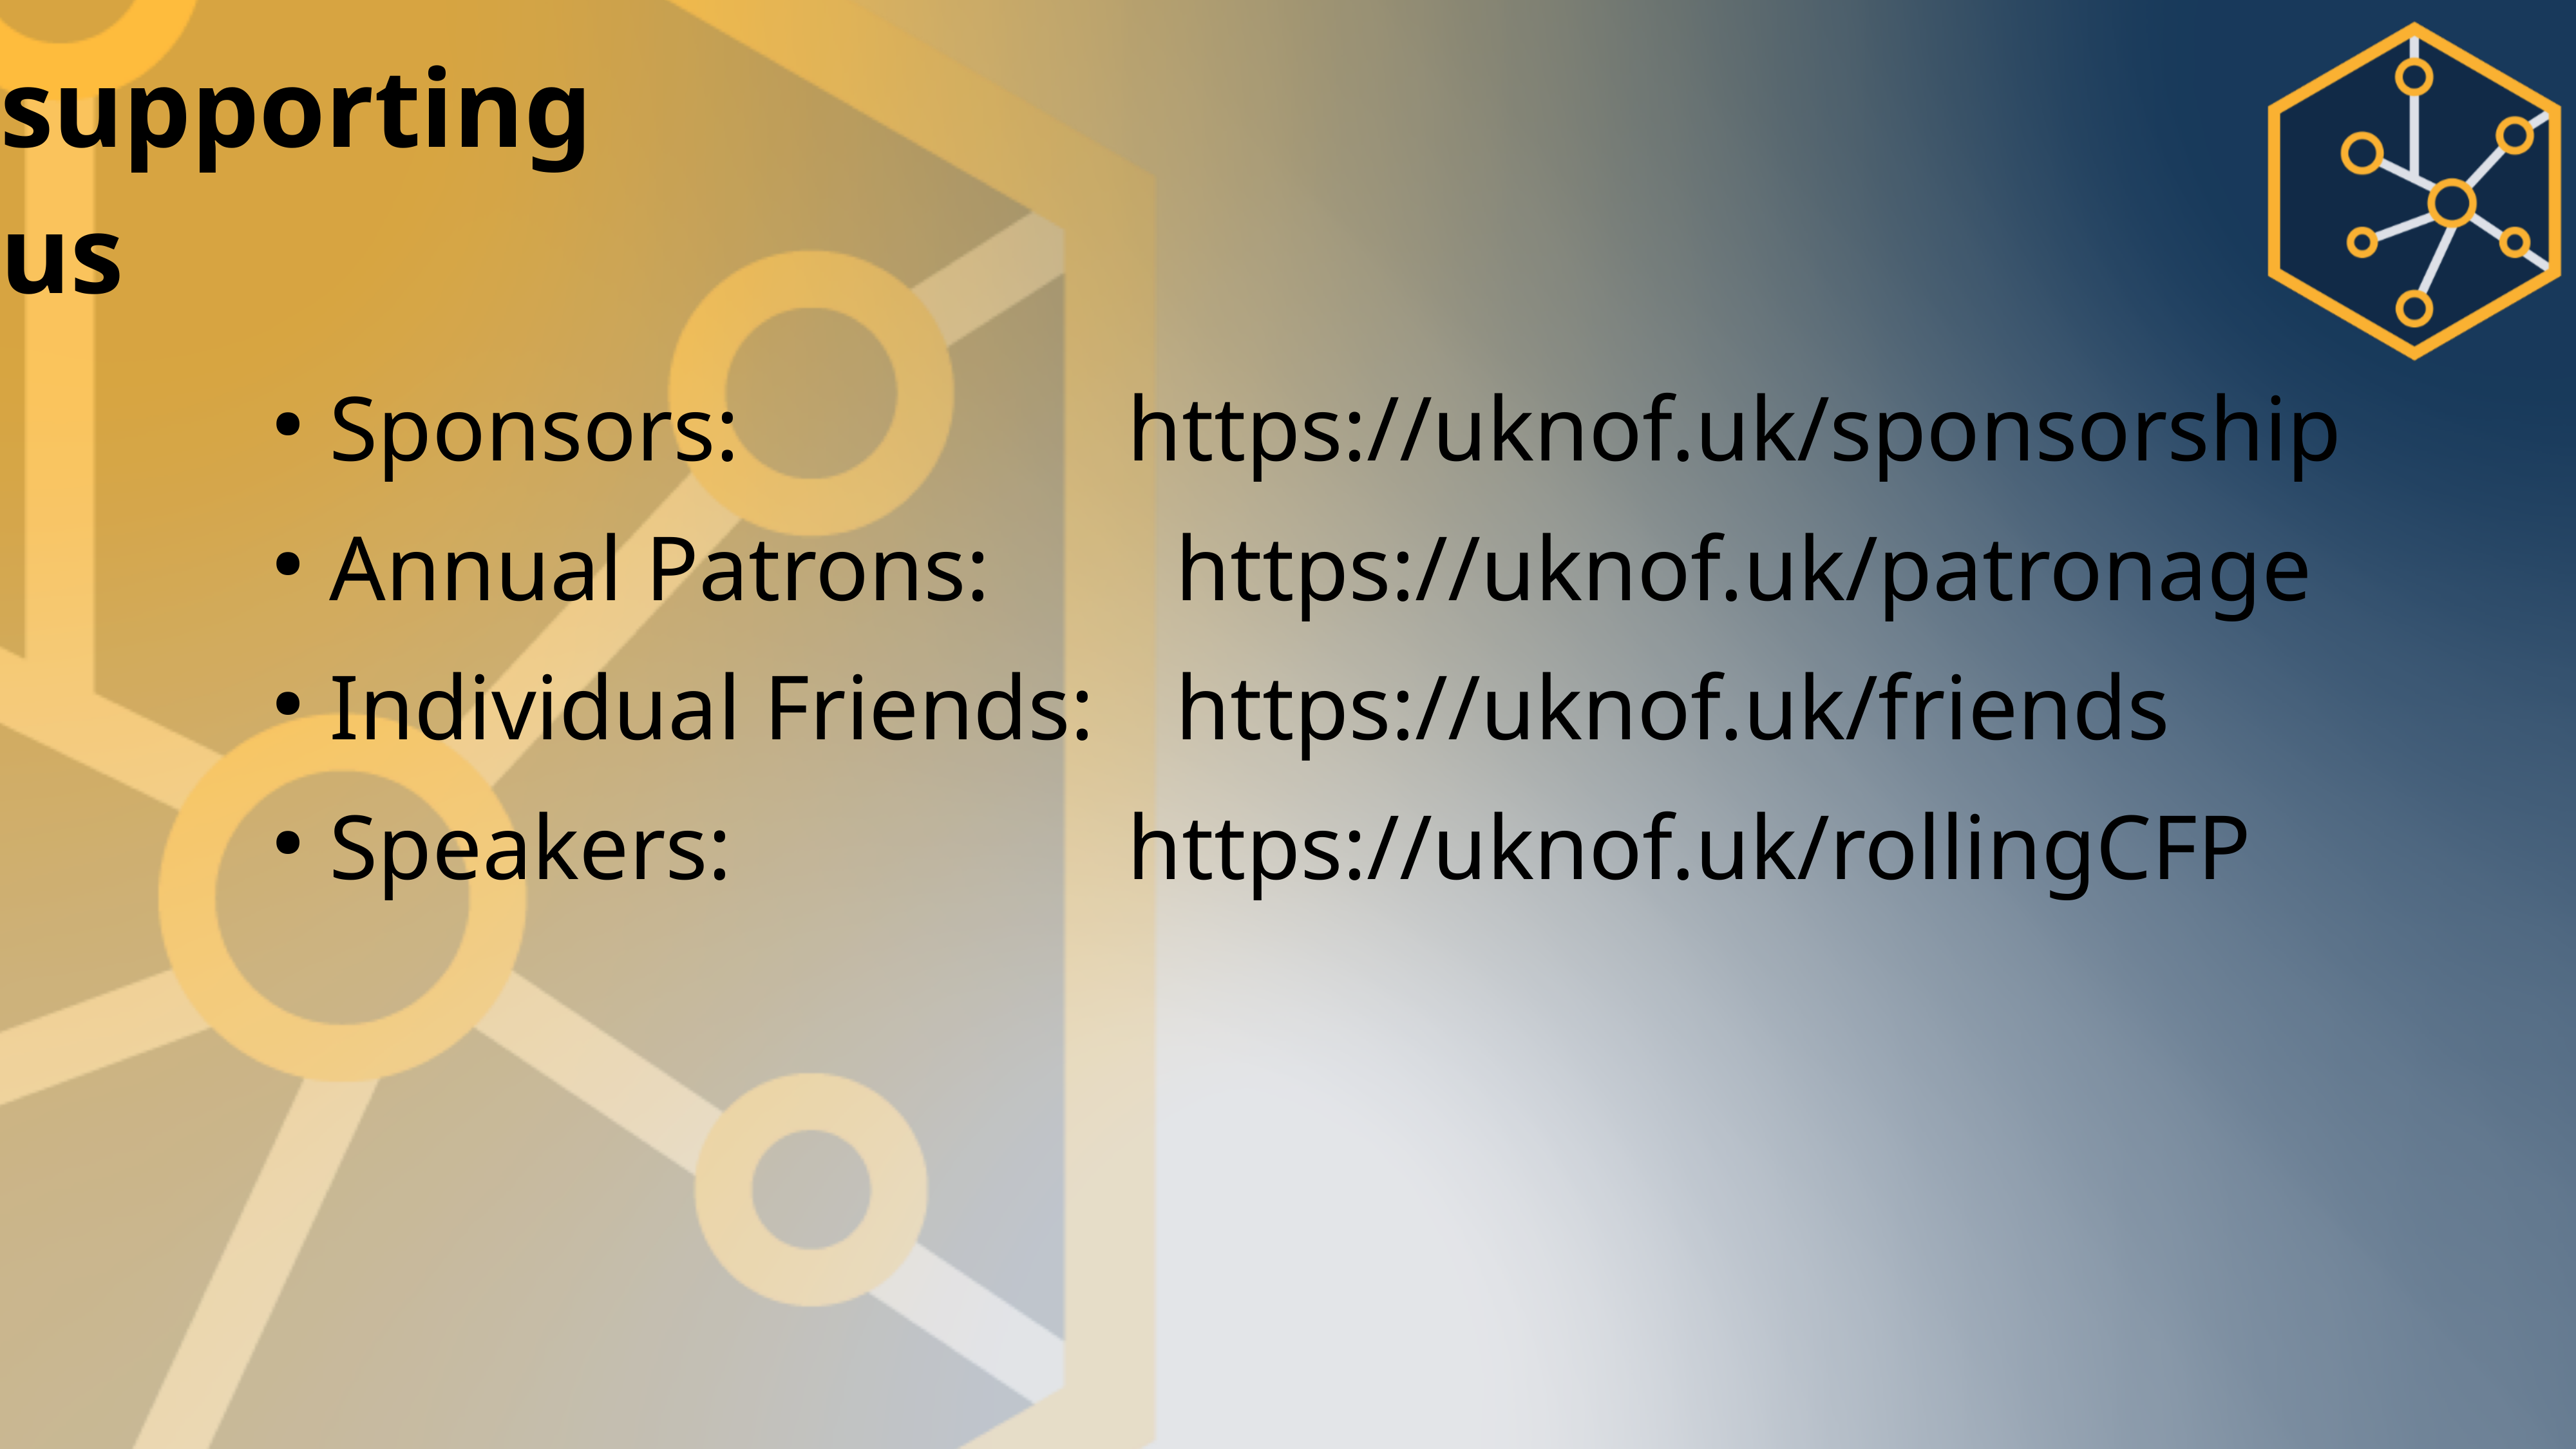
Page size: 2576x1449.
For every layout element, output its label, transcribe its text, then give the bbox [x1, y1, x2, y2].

title supporting us [0, 57, 706, 300]
picture [0, 0, 2576, 1449]
list Sponsors: https://uknof.uk/sponsorship Annual Patrons: https://uknof.uk/patronage Individual Friends: https://uknof.uk/friends Speakers: https://uknof.uk/rollingCFP [261, 366, 2464, 1218]
